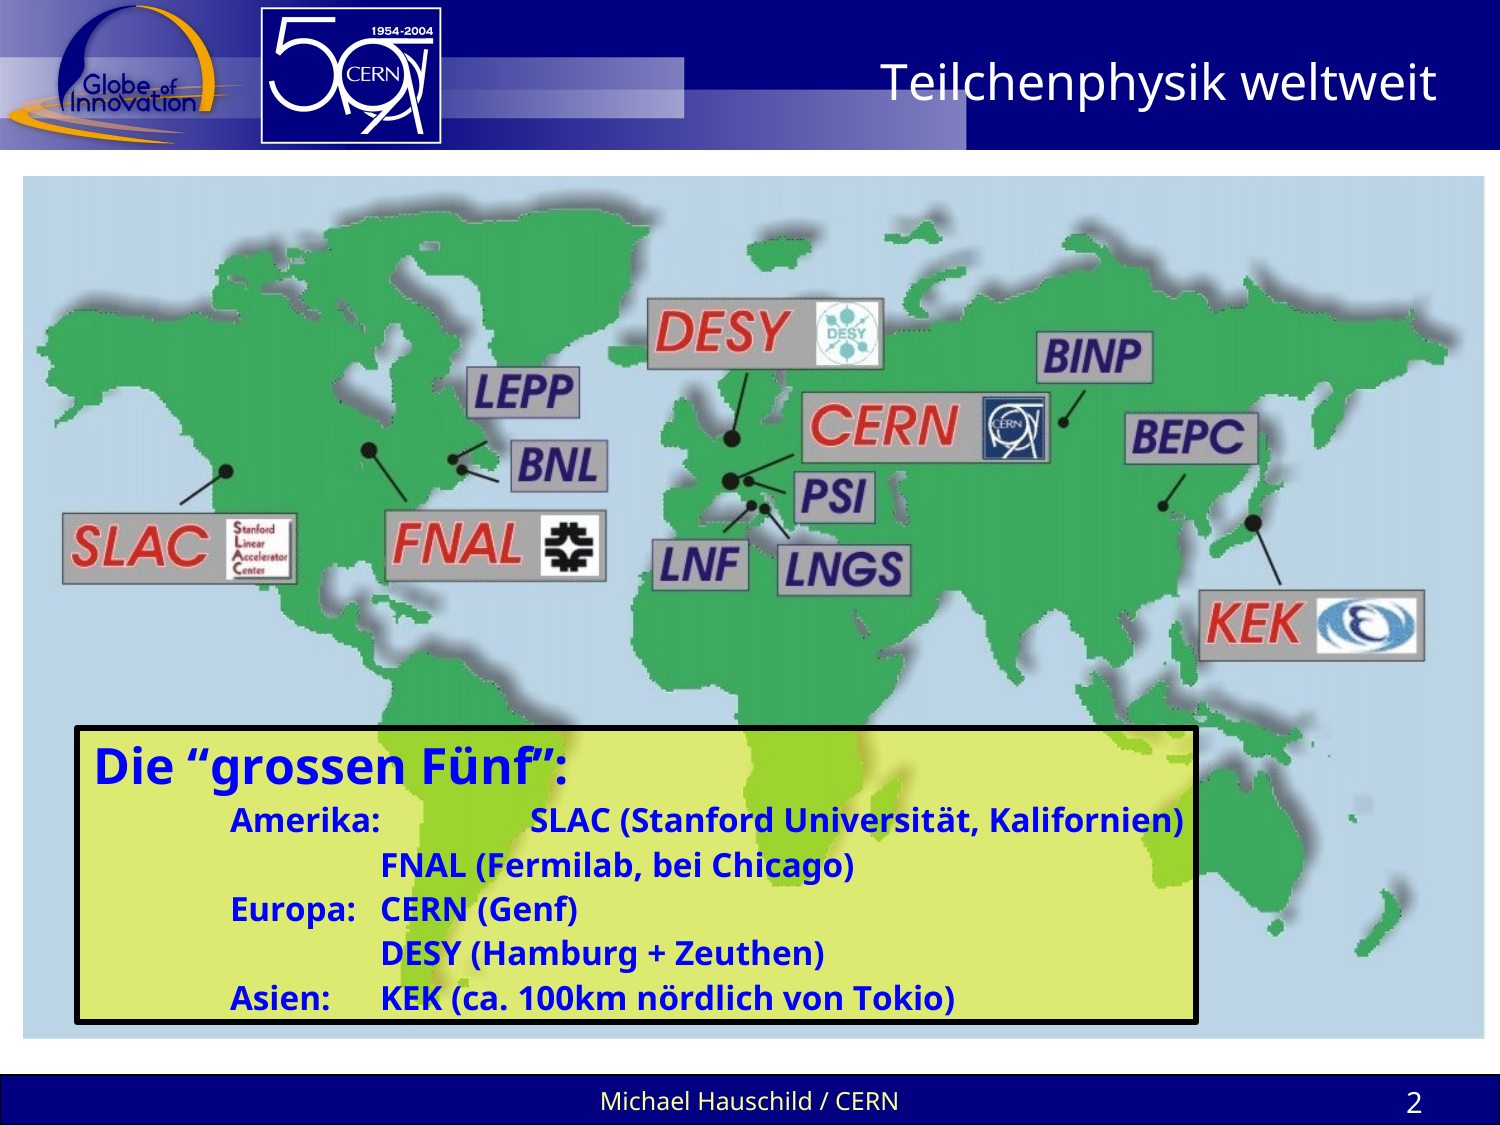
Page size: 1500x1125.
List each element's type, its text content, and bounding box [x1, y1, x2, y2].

title Teilchenphysik weltweit [450, 37, 1438, 126]
text_box Die “grossen Fünf”: Amerika: SLAC (Stanford Universität, Kalifornien) FNAL (Fermilab, bei Chicago) Europa: CERN (Genf) DESY (Hamburg + Zeuthen) Asien: KEK (ca. 100km nördlich von Tokio) [77, 727, 1024, 982]
picture [0, 0, 1500, 150]
picture [23, 176, 1486, 1039]
